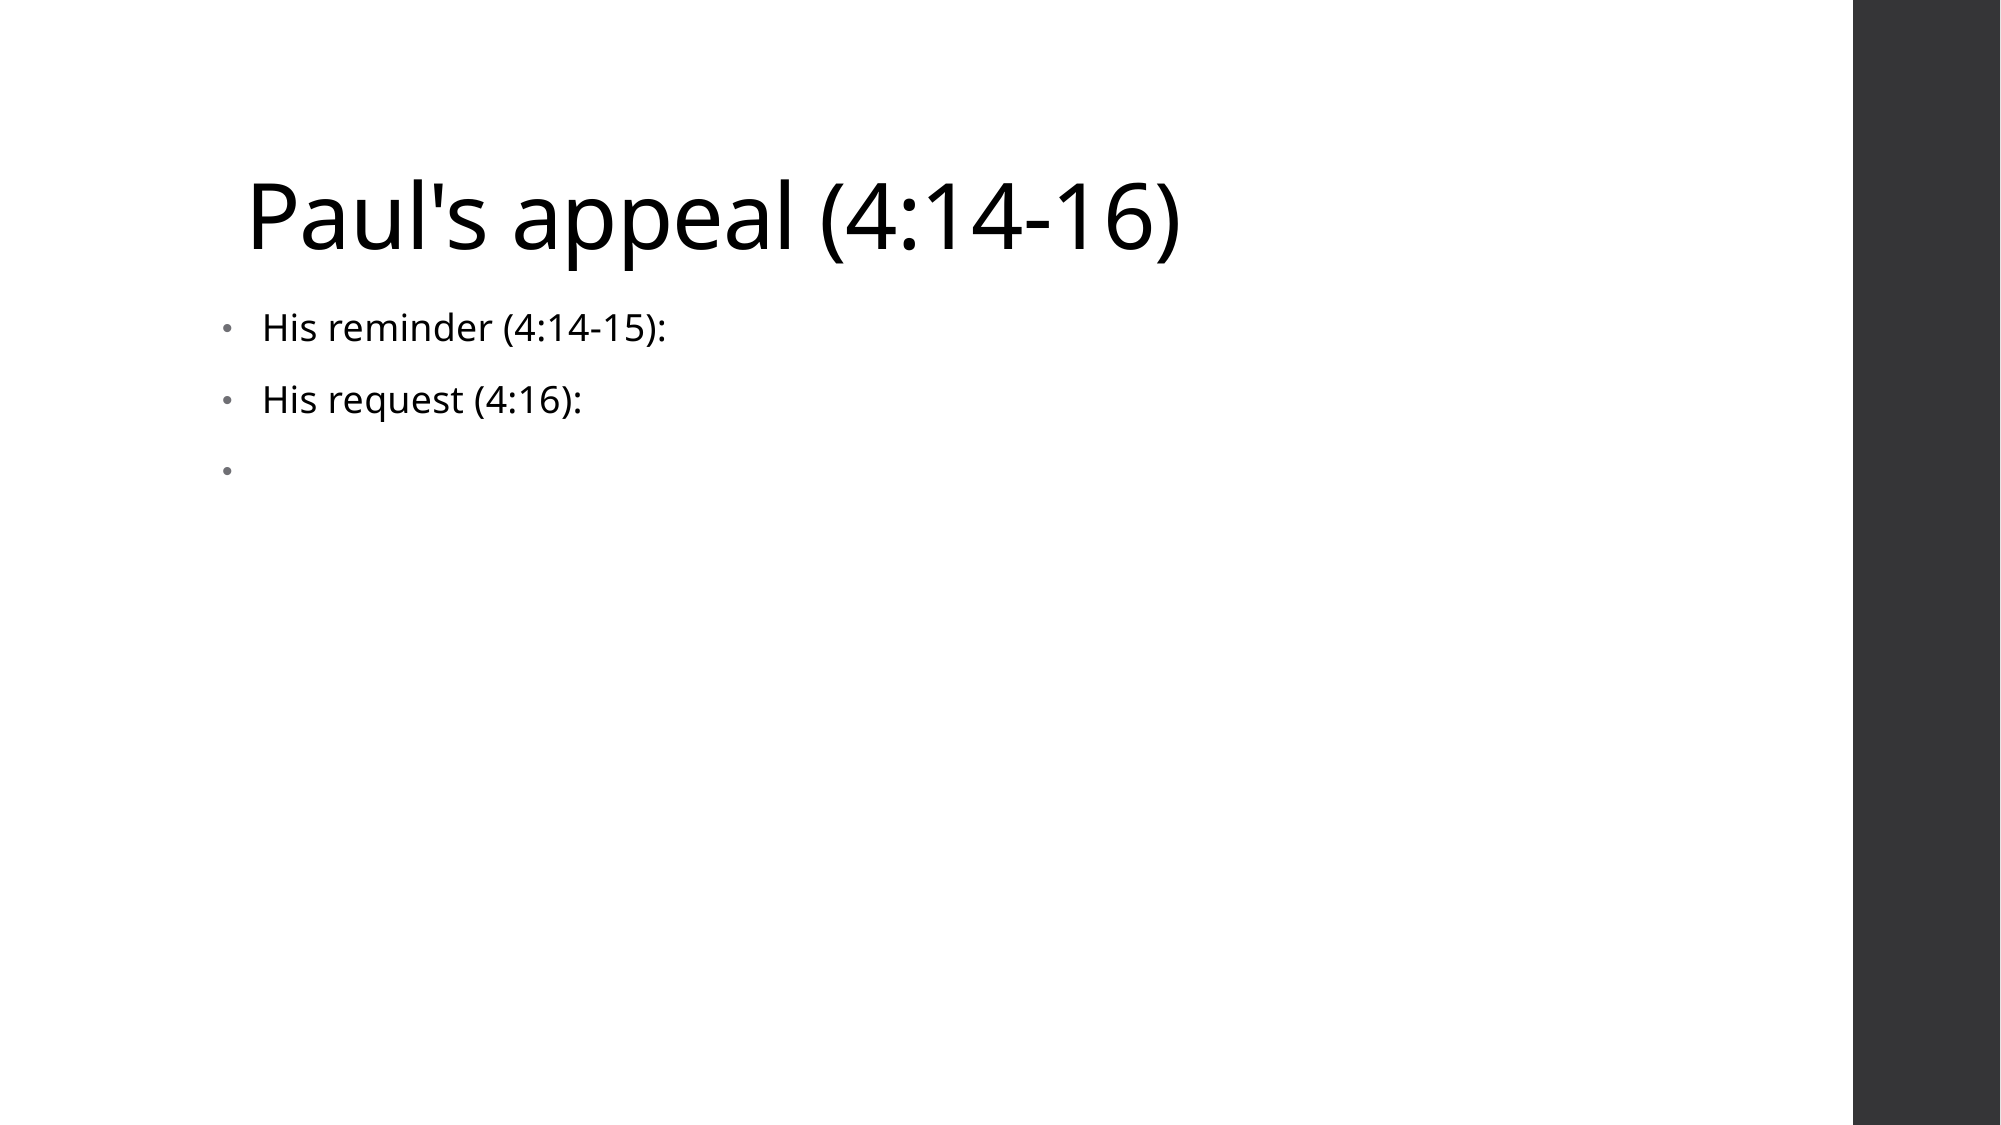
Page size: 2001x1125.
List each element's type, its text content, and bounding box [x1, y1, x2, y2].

title Paul's appeal (4:14-16) [206, 60, 1797, 278]
list His reminder (4:14-15): His request (4:16): [206, 299, 1617, 1014]
